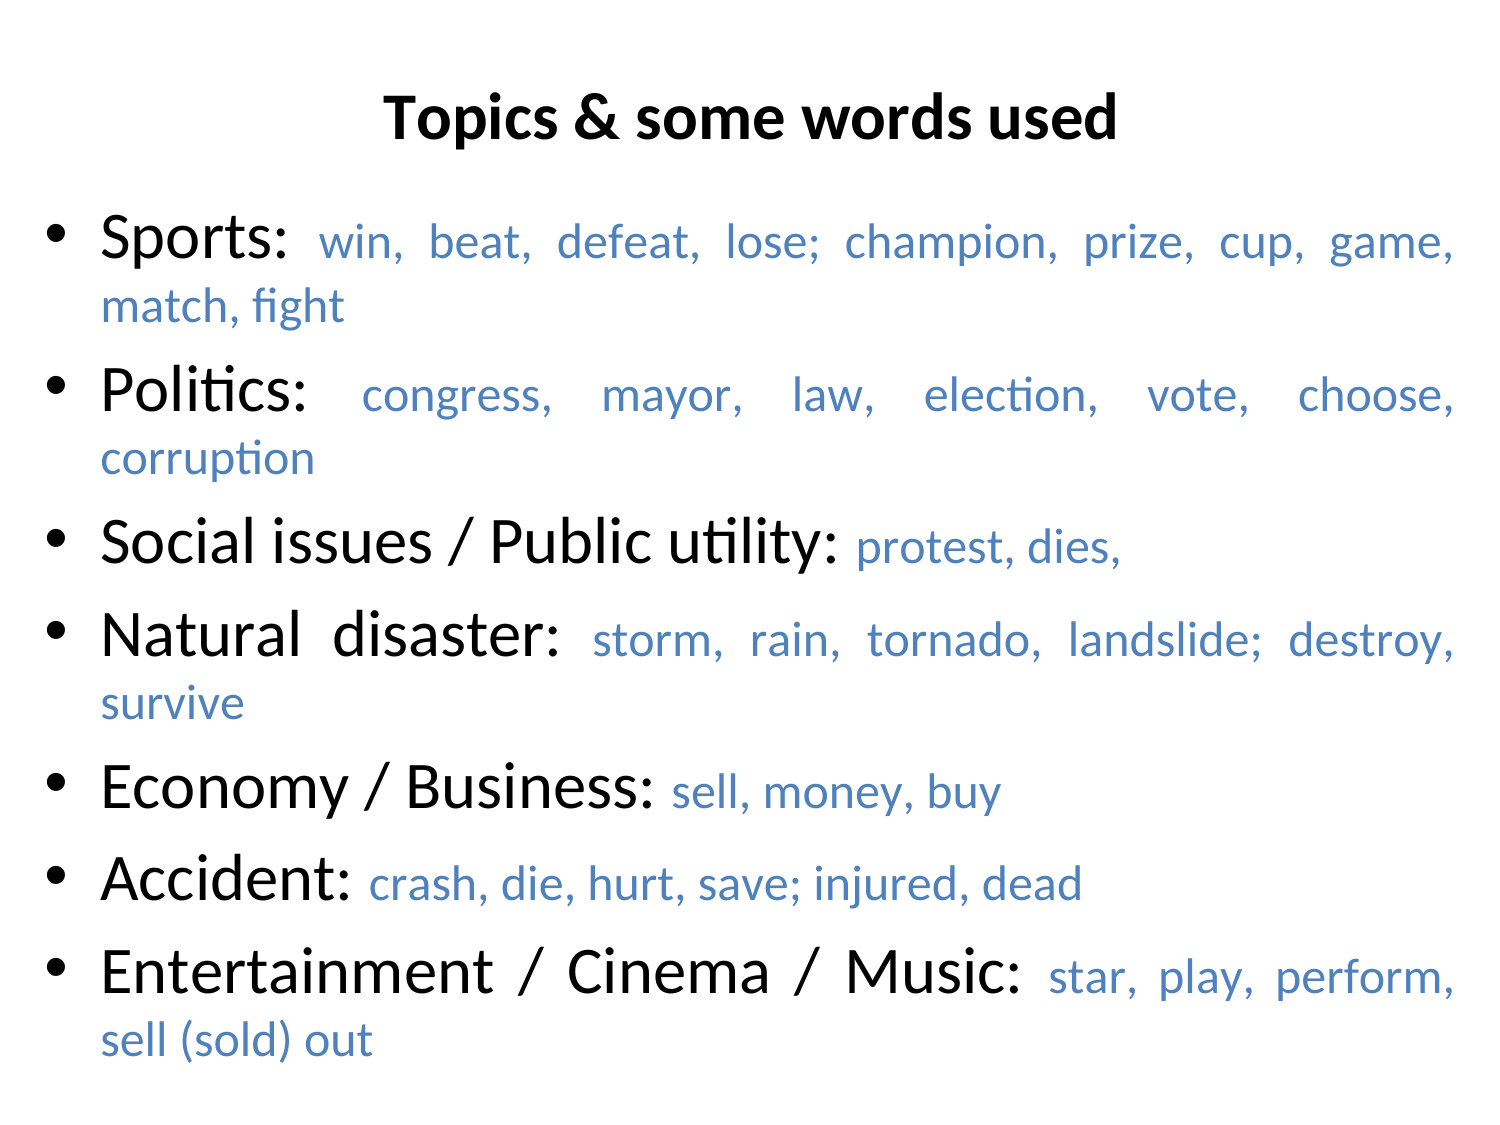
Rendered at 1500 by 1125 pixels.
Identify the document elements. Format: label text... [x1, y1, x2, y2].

text_box Topics & some words used [76, 18, 1427, 184]
text_box Sports: win, beat, defeat, lose; champion, prize, cup, game, match, fight Politics: congress, mayor, law, election, vote, choose, corruption Social issues / Public utility: protest, dies, Natural disaster: storm, rain, tornado, landslide; destroy, survive Economy / Business: sell, money, buy Accident: crash, die, hurt, save; injured, dead Entertainment / Cinema / Music: star, play, perform, sell (sold) out [29, 184, 1471, 1107]
